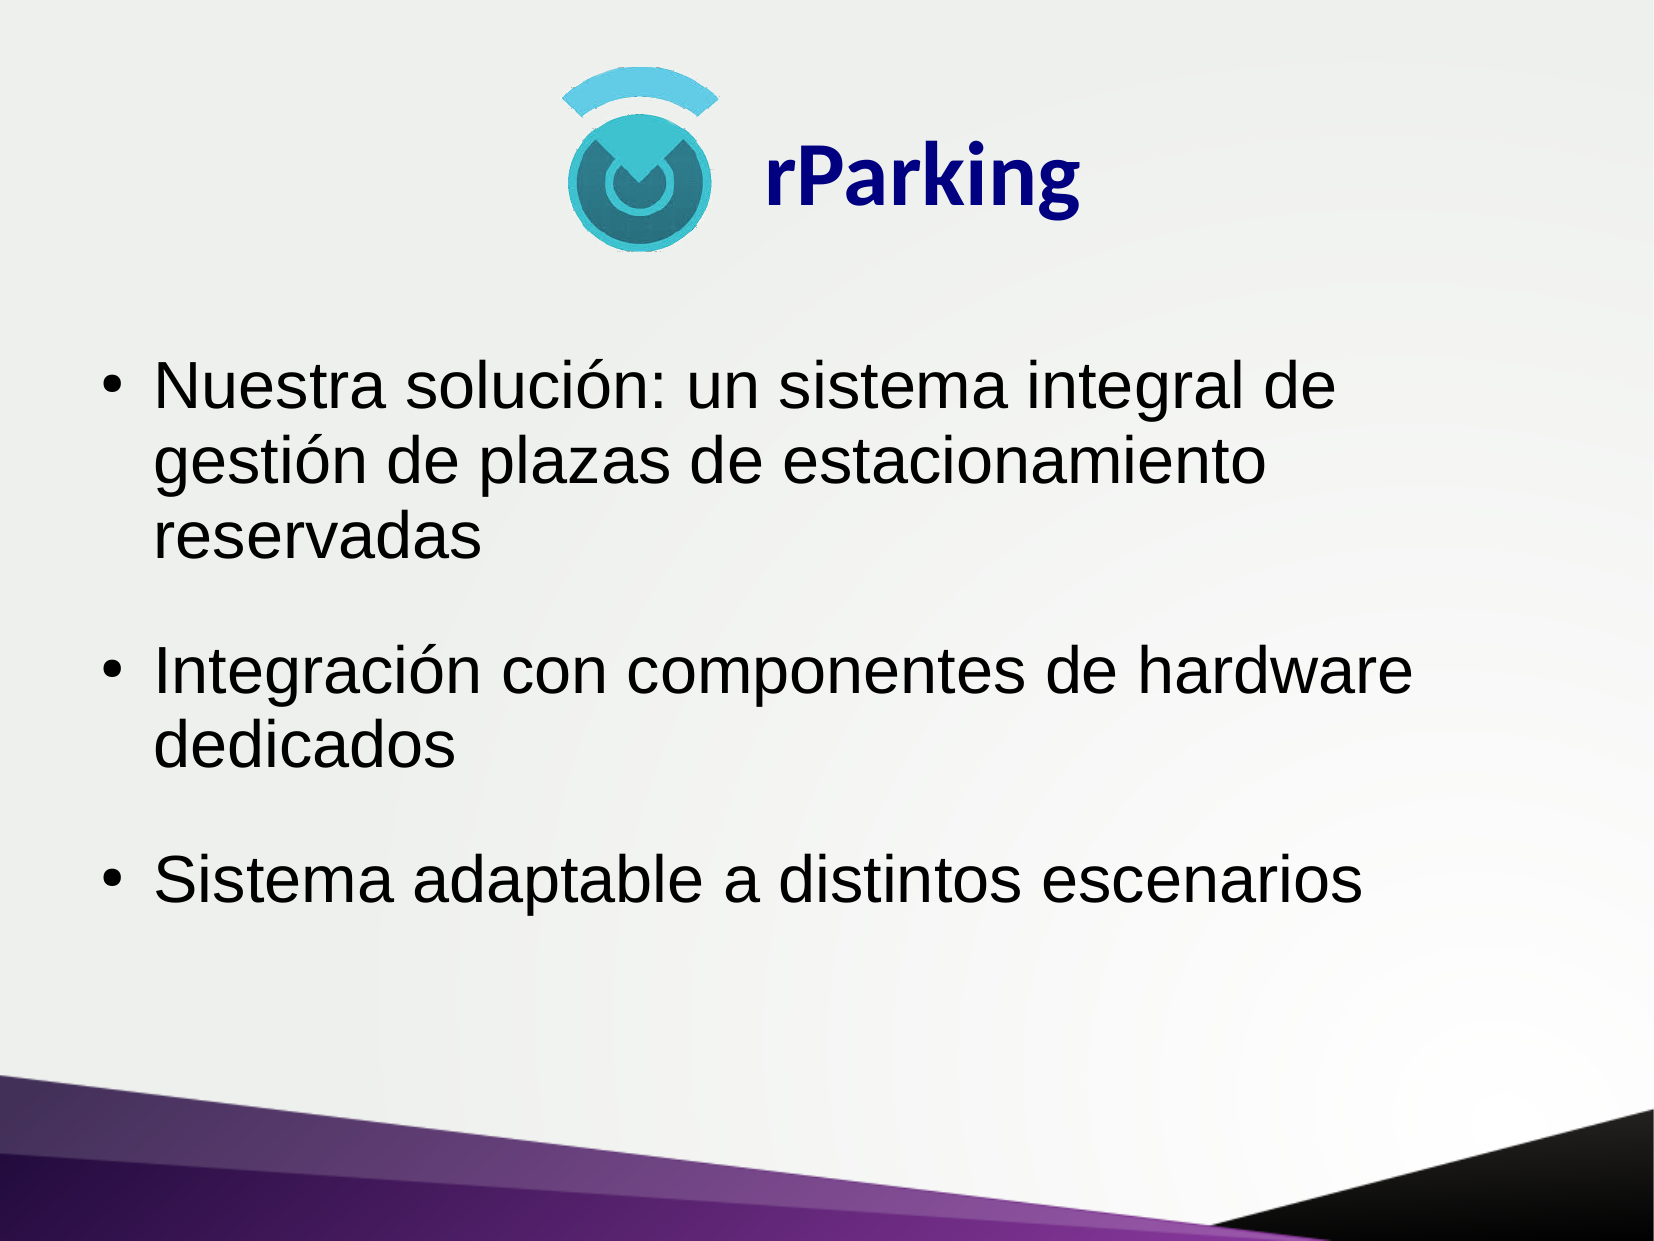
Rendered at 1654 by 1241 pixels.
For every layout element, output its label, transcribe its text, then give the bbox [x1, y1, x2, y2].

picture [0, 0, 1654, 1241]
list Nuestra solución: un sistema integral de gestión de plazas de estacionamiento reservadas Integración con componentes de hardware dedicados Sistema adaptable a distintos escenarios [82, 348, 1571, 1081]
title rParking [742, 126, 1151, 239]
